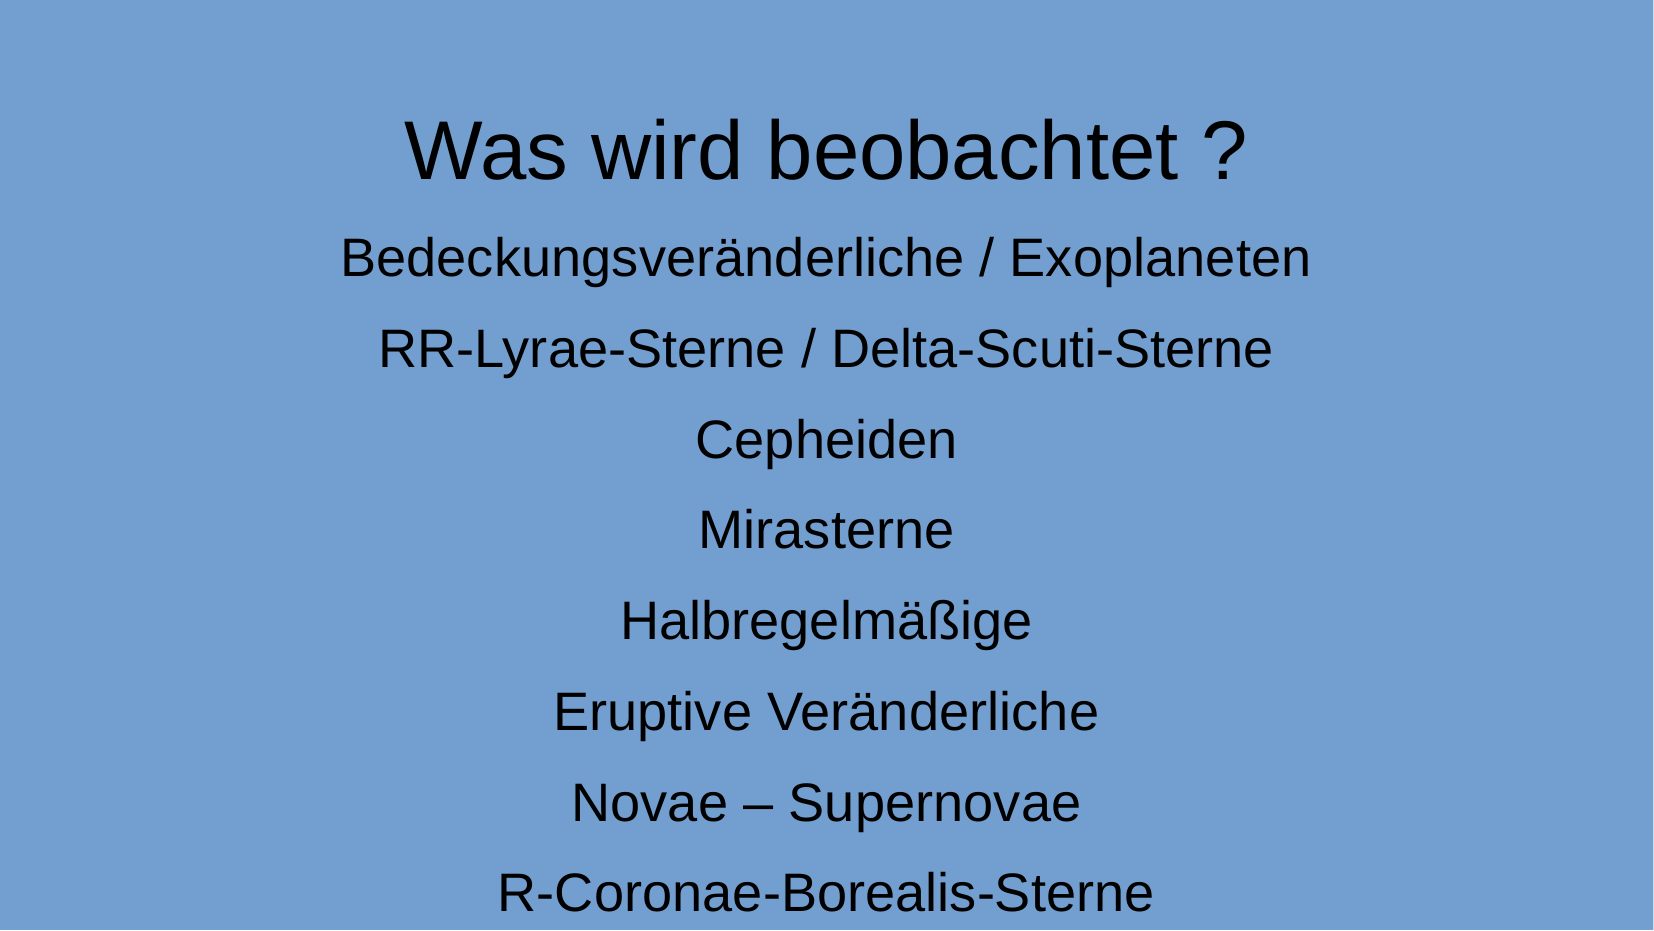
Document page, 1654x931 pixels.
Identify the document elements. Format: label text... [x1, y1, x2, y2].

text_box Was wird beobachtet ? Bedeckungsveränderliche / Exoplaneten RR-Lyrae-Sterne / Delta-Scuti-Sterne Cepheiden Mirasterne Halbregelmäßige Eruptive Veränderliche Novae – Supernovae R-Coronae-Borealis-Sterne [29, 29, 1625, 931]
